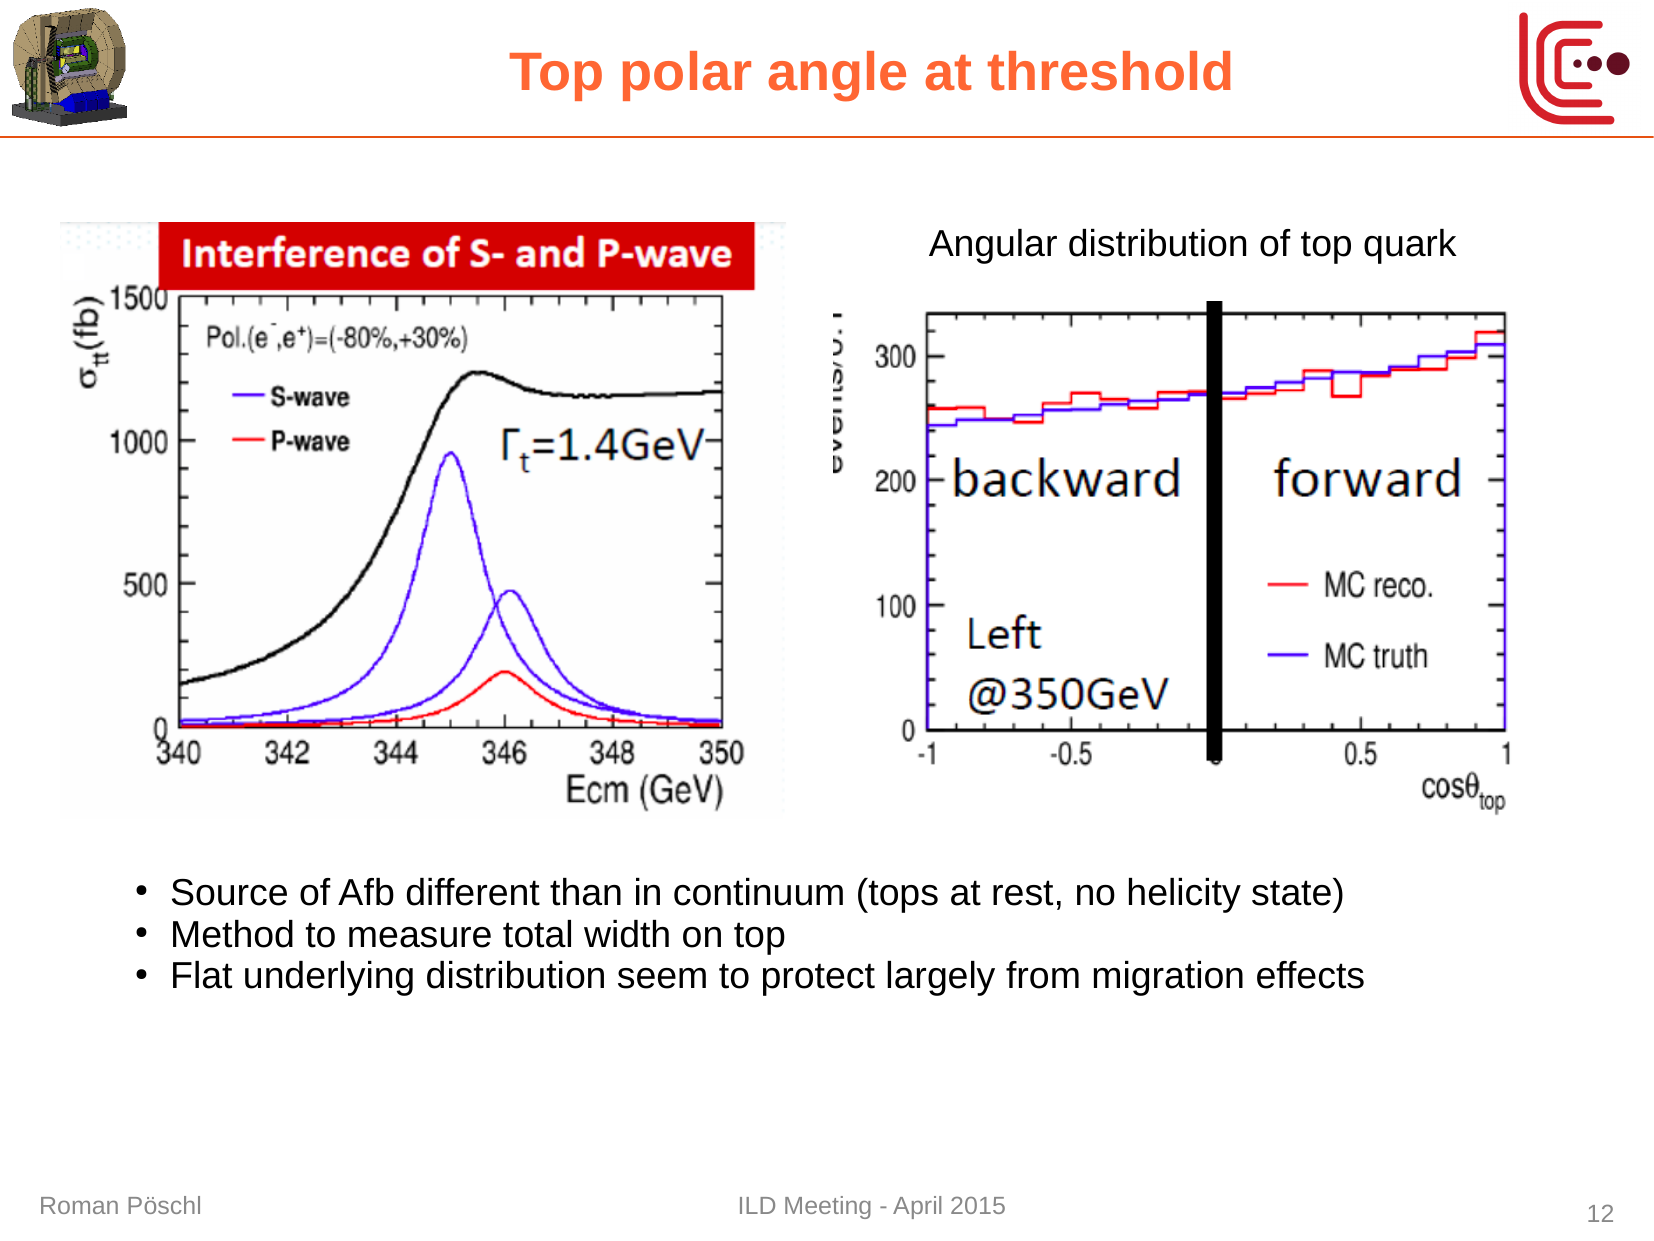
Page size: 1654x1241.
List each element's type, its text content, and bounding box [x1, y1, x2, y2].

title Top polar angle at threshold [128, 29, 1617, 113]
picture [60, 222, 1519, 828]
text_box Angular distribution of top quark [914, 215, 1474, 273]
text_box Source of Afb different than in continuum (tops at rest, no helicity state) Method to measure total width on top Flat underlying distribution seem to protect largely from migration effects [120, 863, 1384, 1005]
picture [1508, 2, 1641, 135]
picture [11, 6, 128, 127]
